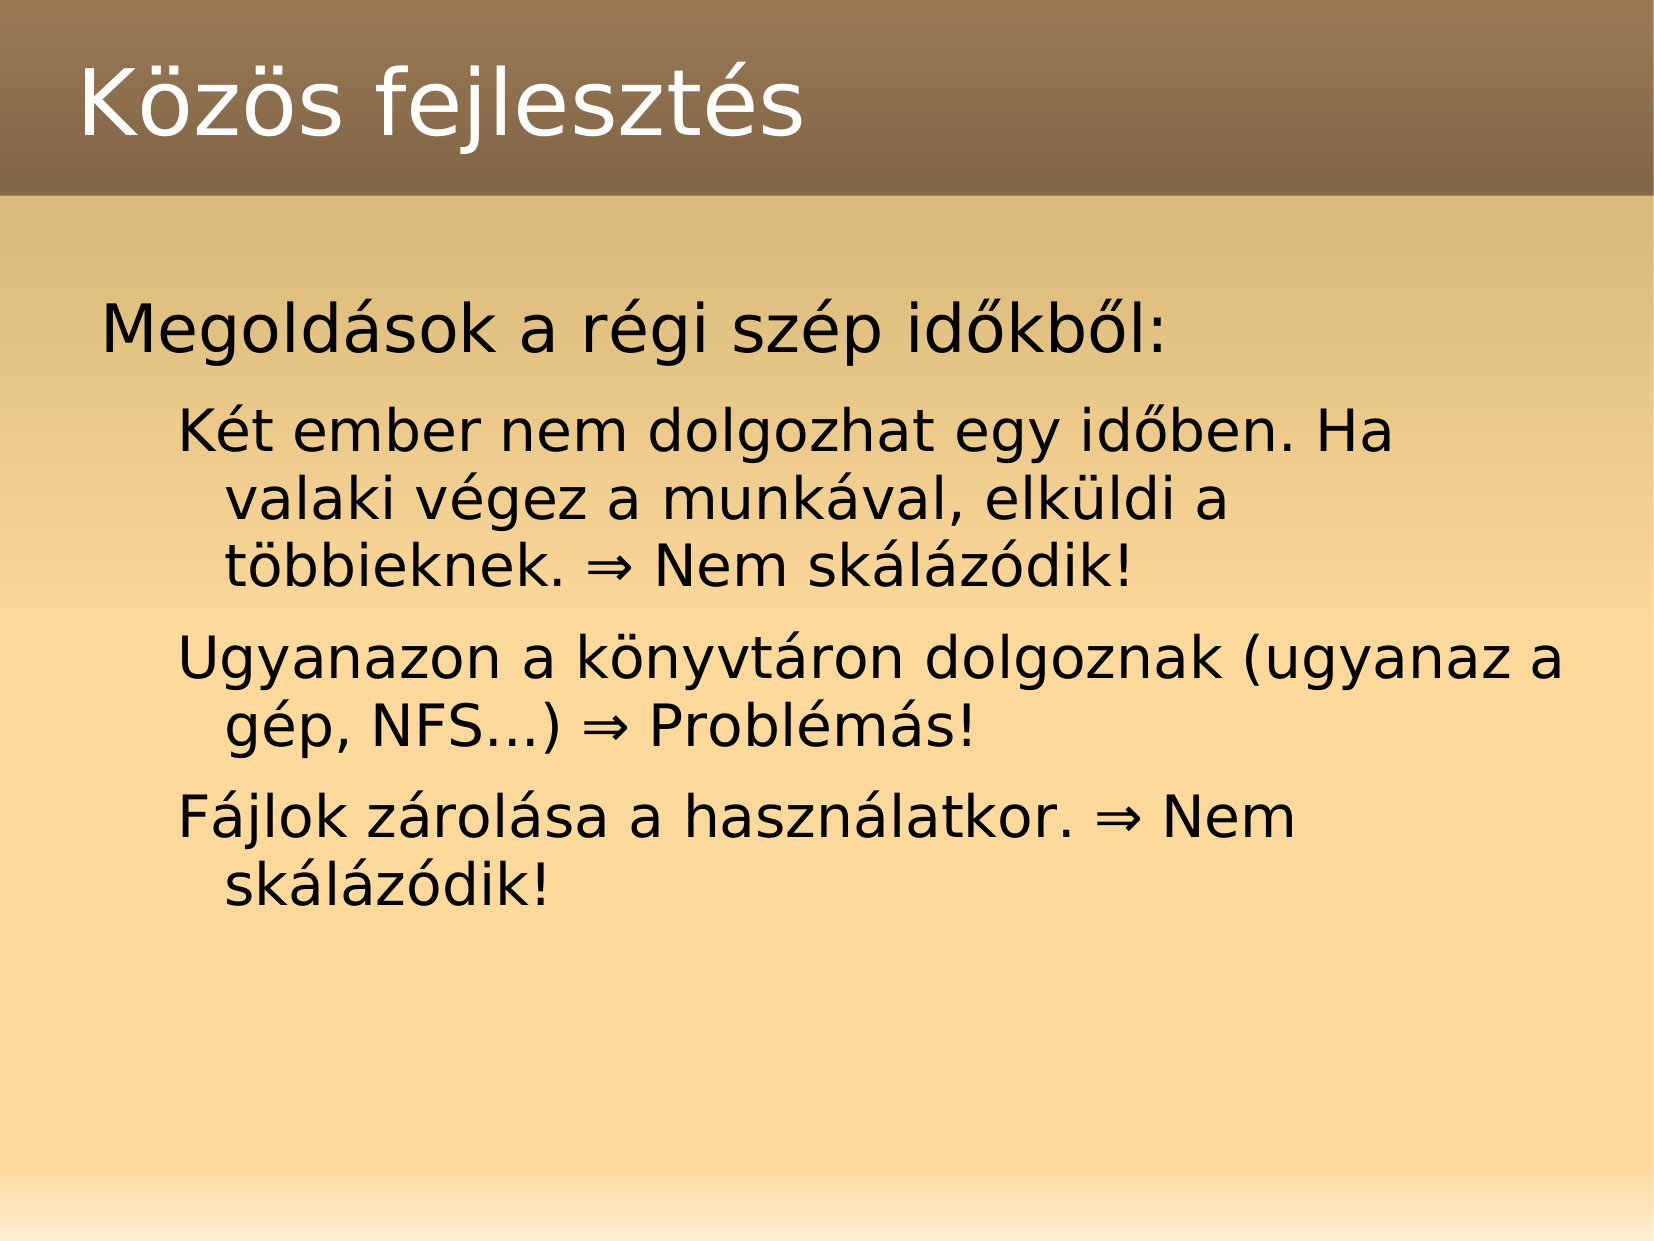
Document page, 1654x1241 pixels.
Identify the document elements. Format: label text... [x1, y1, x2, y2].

title Közös fejlesztés [76, 7, 1565, 200]
picture [0, 0, 1654, 1241]
list Megoldások a régi szép időkből: Két ember nem dolgozhat egy időben. Ha valaki végez a munkával, elküldi a többieknek. ⇒ Nem skálázódik! Ugyanazon a könyvtáron dolgoznak (ugyanaz a gép, NFS...) ⇒ Problémás! Fájlok zárolása a használatkor. ⇒ Nem skálázódik! [82, 290, 1571, 1094]
